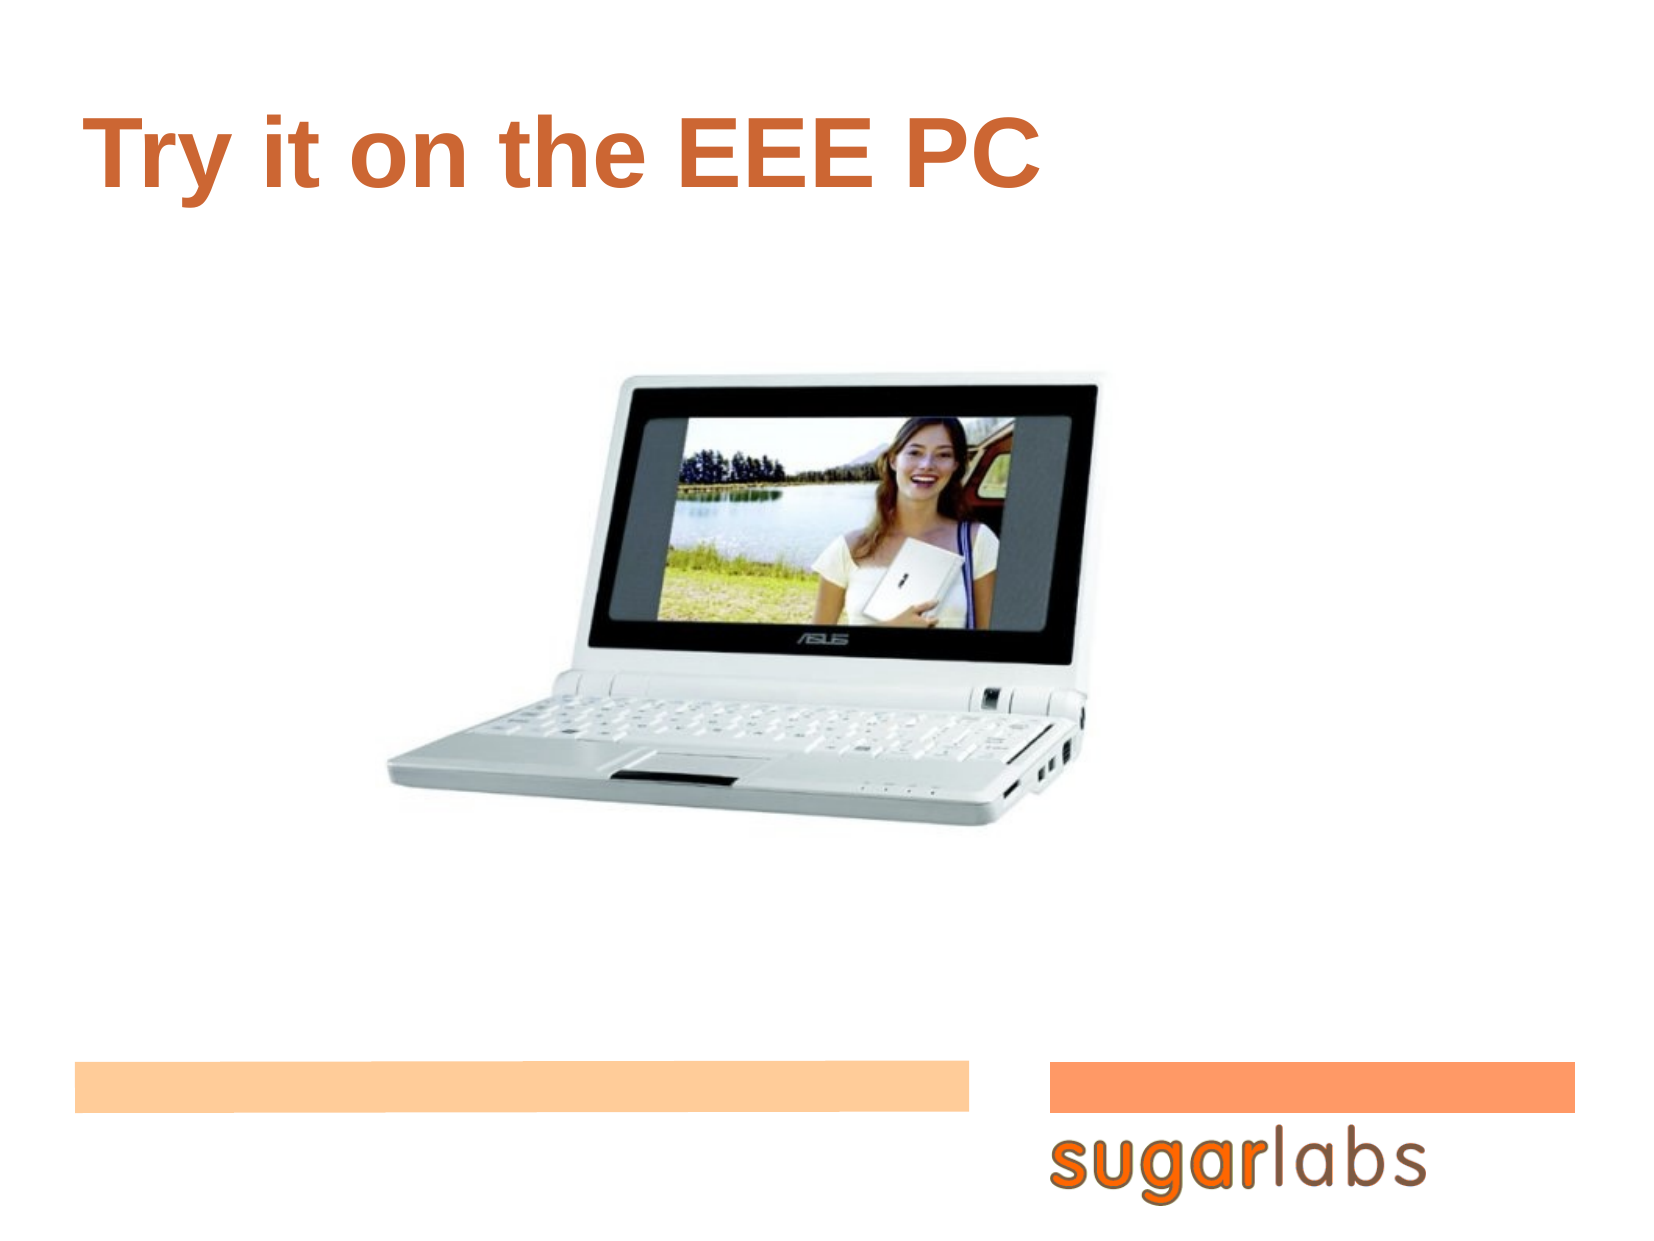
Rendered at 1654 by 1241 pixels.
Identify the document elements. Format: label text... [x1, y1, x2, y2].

title Try it on the EEE PC [82, 49, 1571, 257]
picture [1050, 1124, 1426, 1206]
picture [375, 337, 1125, 854]
